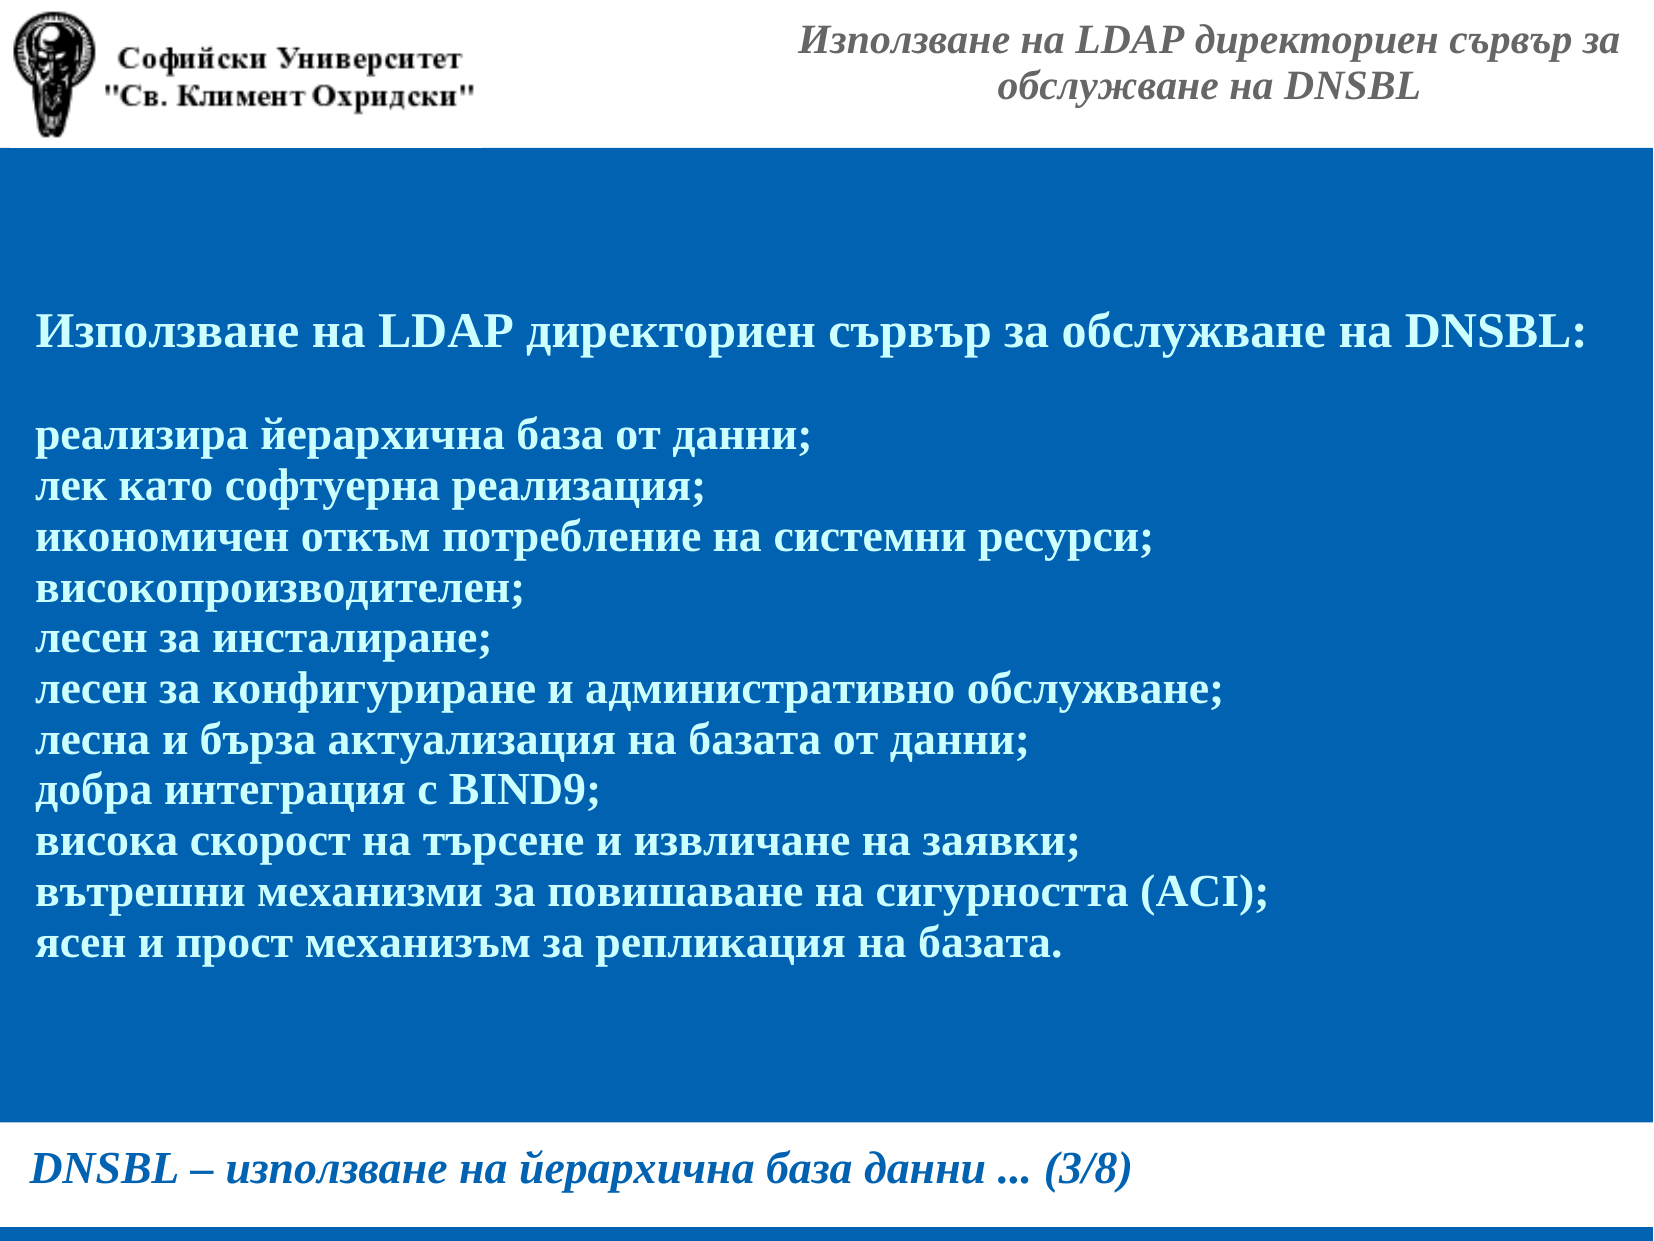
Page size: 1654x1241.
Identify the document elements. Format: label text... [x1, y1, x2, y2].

title Използване на LDAP директориен сървър за обслужване на DNSBL [767, 0, 1652, 124]
picture [10, 0, 482, 148]
text_box DNSBL – използване на йерархична база данни ... (3/8) [29, 1143, 1151, 1211]
text_box Използване на LDAP директориен сървър за обслужване на DNSBL: реализира йерархична база от данни; лек като софтуерна реализация; икономичен откъм потребление на системни ресурси; високопроизводителен; лесен за инсталиране; лесен за конфигуриране и административно обслужване; лесна и бърза актуализация на базата от данни; добра интеграция с BIND9; висока скорост на търсене и извличане на заявки; вътрешни механизми за повишаване на сигурността (ACI); ясен и прост механизъм за репликация на базата. [0, 147, 1653, 1123]
